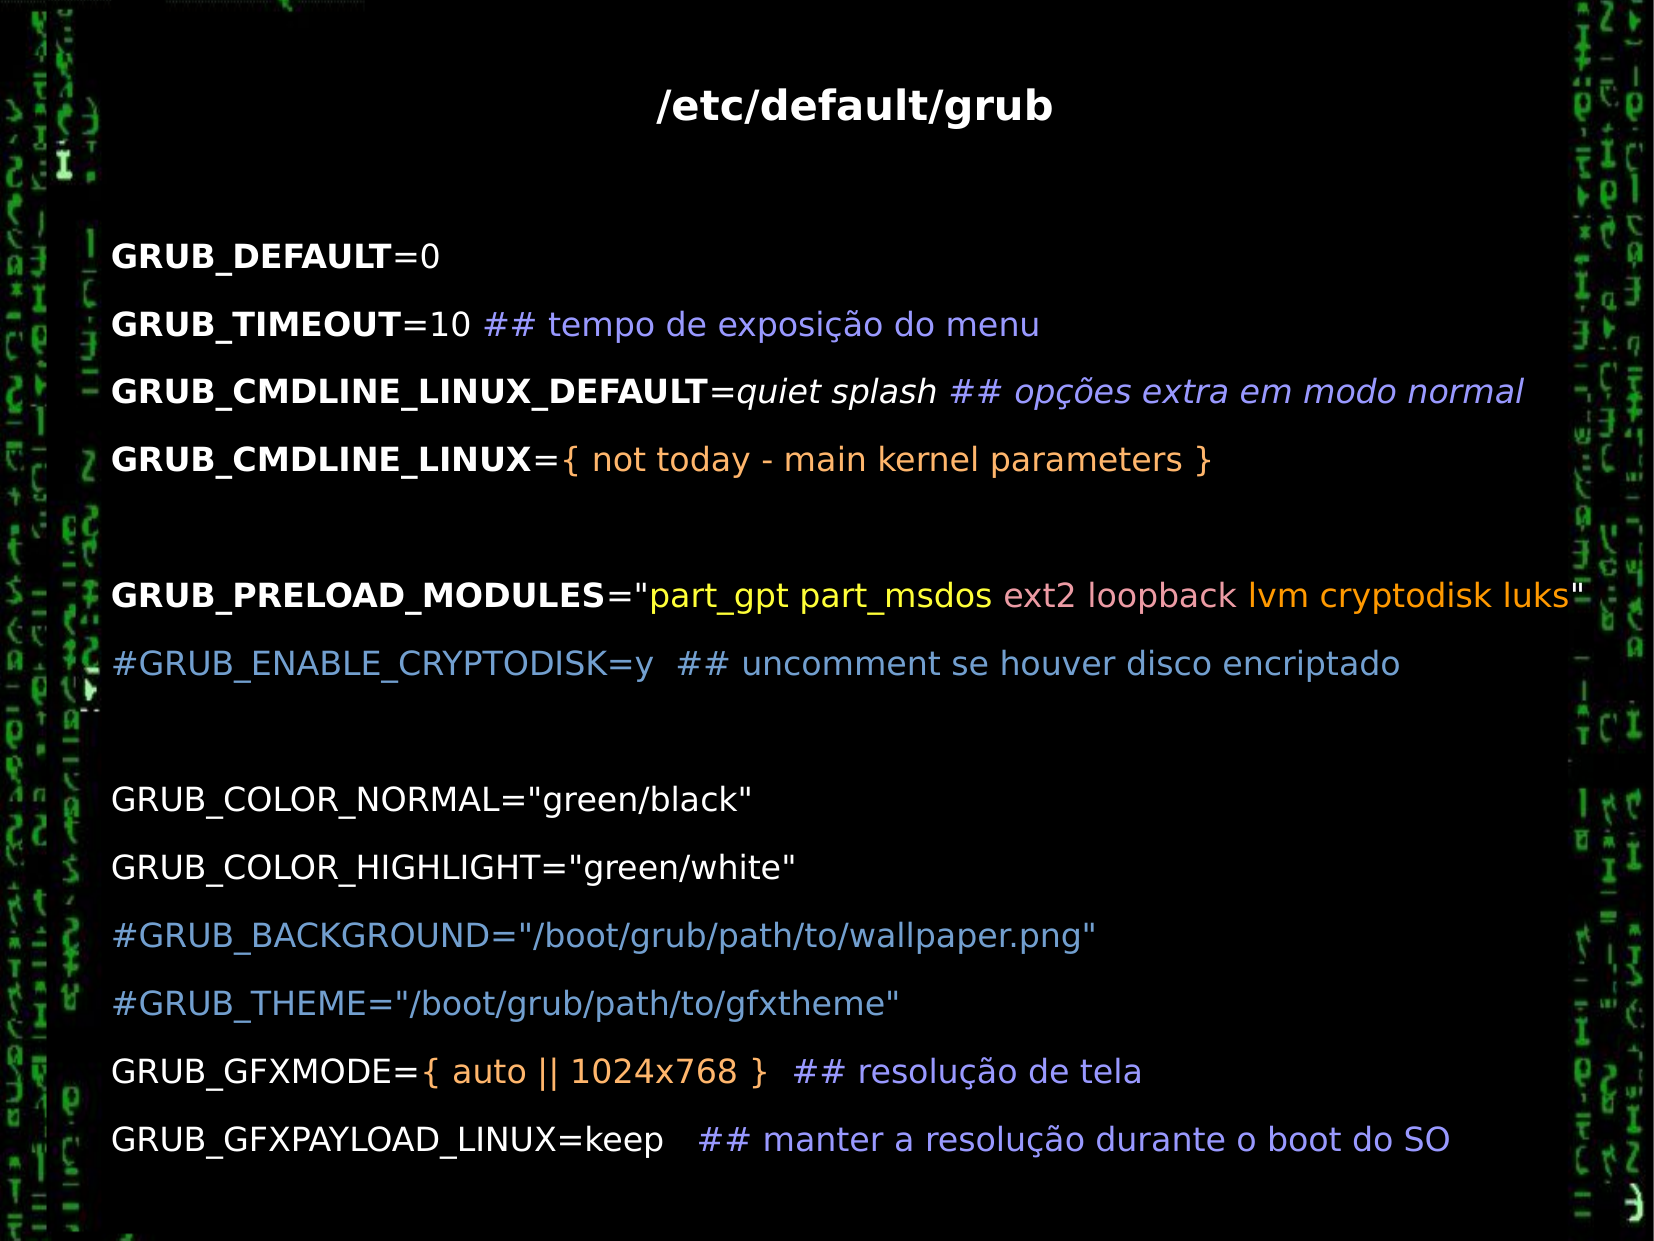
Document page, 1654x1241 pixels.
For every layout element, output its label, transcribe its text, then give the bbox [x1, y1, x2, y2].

list /etc/default/grub GRUB_DEFAULT=0 GRUB_TIMEOUT=10 ## tempo de exposição do menu GRUB_CMDLINE_LINUX_DEFAULT=quiet splash ## opções extra em modo normal GRUB_CMDLINE_LINUX={ not today - main kernel parameters } GRUB_PRELOAD_MODULES="part_gpt part_msdos ext2 loopback lvm cryptodisk luks" #GRUB_ENABLE_CRYPTODISK=y ## uncomment se houver disco encriptado GRUB_COLOR_NORMAL="green/black" GRUB_COLOR_HIGHLIGHT="green/white" #GRUB_BACKGROUND="/boot/grub/path/to/wallpaper.png" #GRUB_THEME="/boot/grub/path/to/gfxtheme" GRUB_GFXMODE={ auto || 1024x768 } ## resolução de tela GRUB_GFXPAYLOAD_LINUX=keep ## manter a resolução durante o boot do SO [40, 81, 1600, 1216]
picture [0, 0, 1654, 1241]
